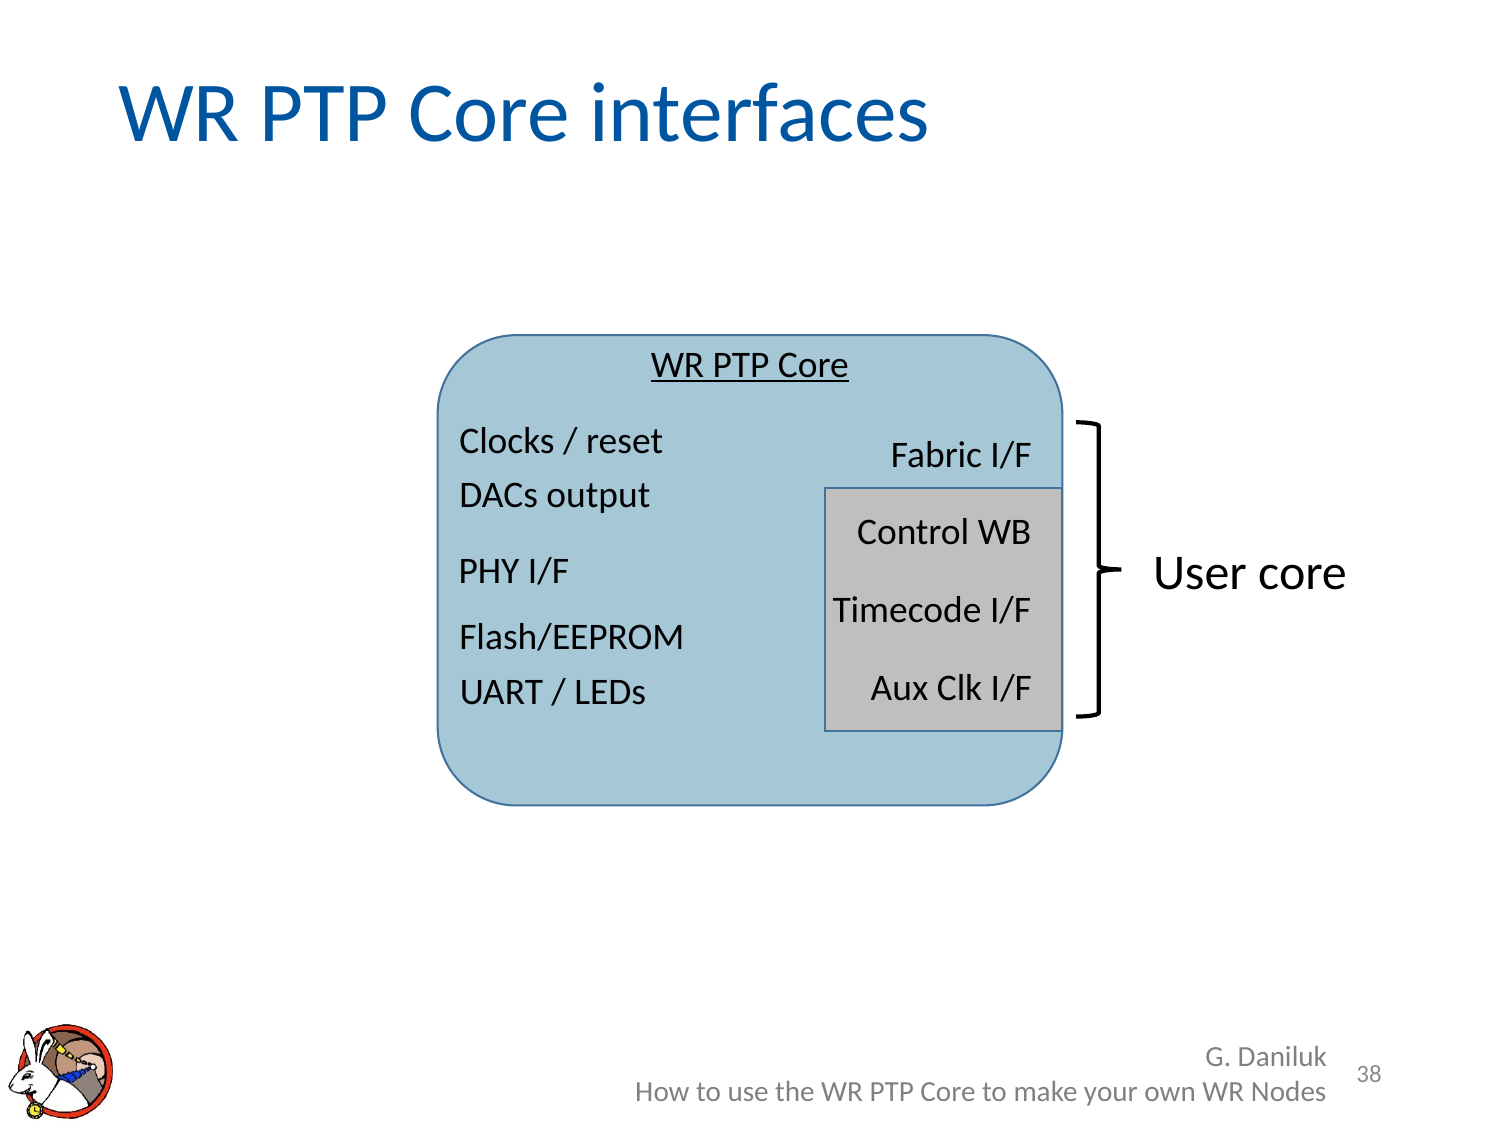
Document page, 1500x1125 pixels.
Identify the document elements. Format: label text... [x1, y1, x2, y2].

text_box DACs output [444, 462, 666, 523]
text_box PHY I/F [444, 539, 585, 599]
text_box Control WB [842, 499, 1047, 560]
text_box Clocks / reset [444, 409, 679, 469]
text_box WR PTP Core [636, 332, 864, 393]
text_box UART / LEDs [445, 659, 662, 720]
title WR PTP Core interfaces [103, 59, 1397, 169]
text_box Aux Clk I/F [855, 655, 1047, 716]
text_box Timecode I/F [817, 577, 1047, 638]
text_box [437, 335, 1063, 806]
text_box Fabric I/F [876, 422, 1047, 483]
text_box User core [1138, 532, 1363, 608]
slide_number <number> [1342, 1042, 1397, 1103]
text_box G. Daniluk How to use the WR PTP Core to make your own WR Nodes [112, 1029, 1342, 1115]
text_box Flash/EEPROM [444, 604, 700, 665]
picture [7, 1024, 113, 1121]
